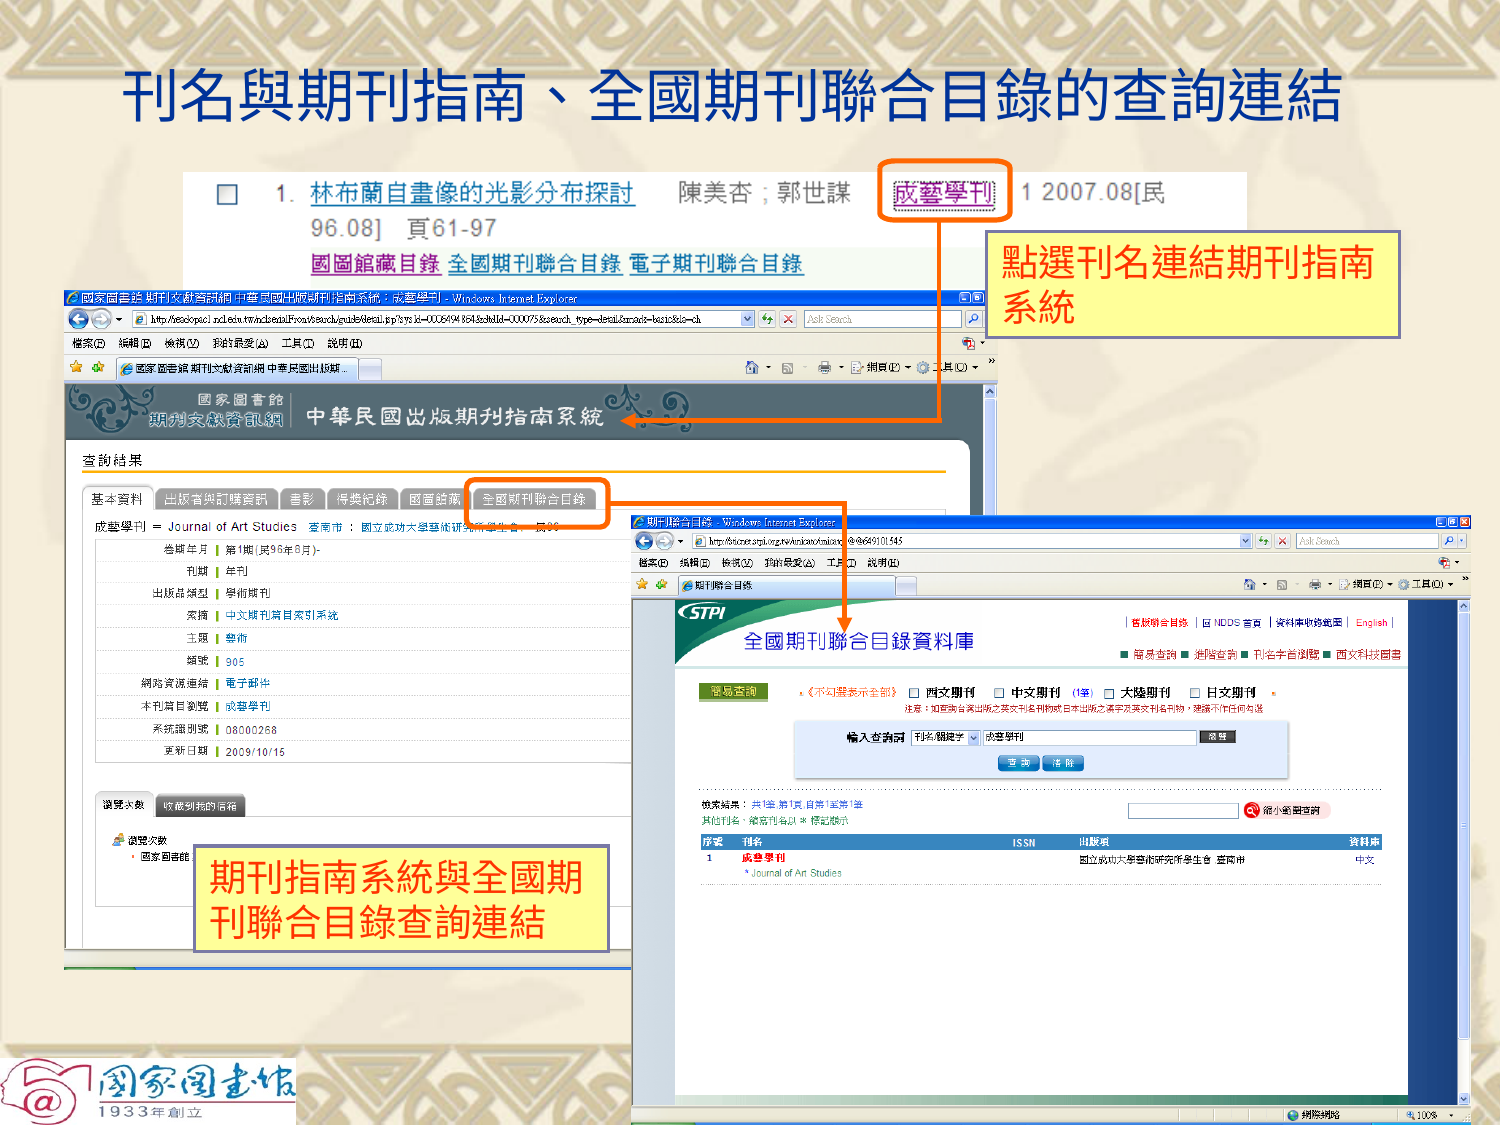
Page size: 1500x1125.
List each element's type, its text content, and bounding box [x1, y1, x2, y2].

text_box 期刊指南系統與全國期刊聯合目錄查詢連結 [194, 846, 609, 952]
title 刊名與期刊指南、全國期刊聯合目錄的查詢連結 [41, 42, 1425, 146]
text_box 點選刊名連結期刊指南系統 [986, 231, 1400, 338]
picture [0, 0, 1500, 1125]
